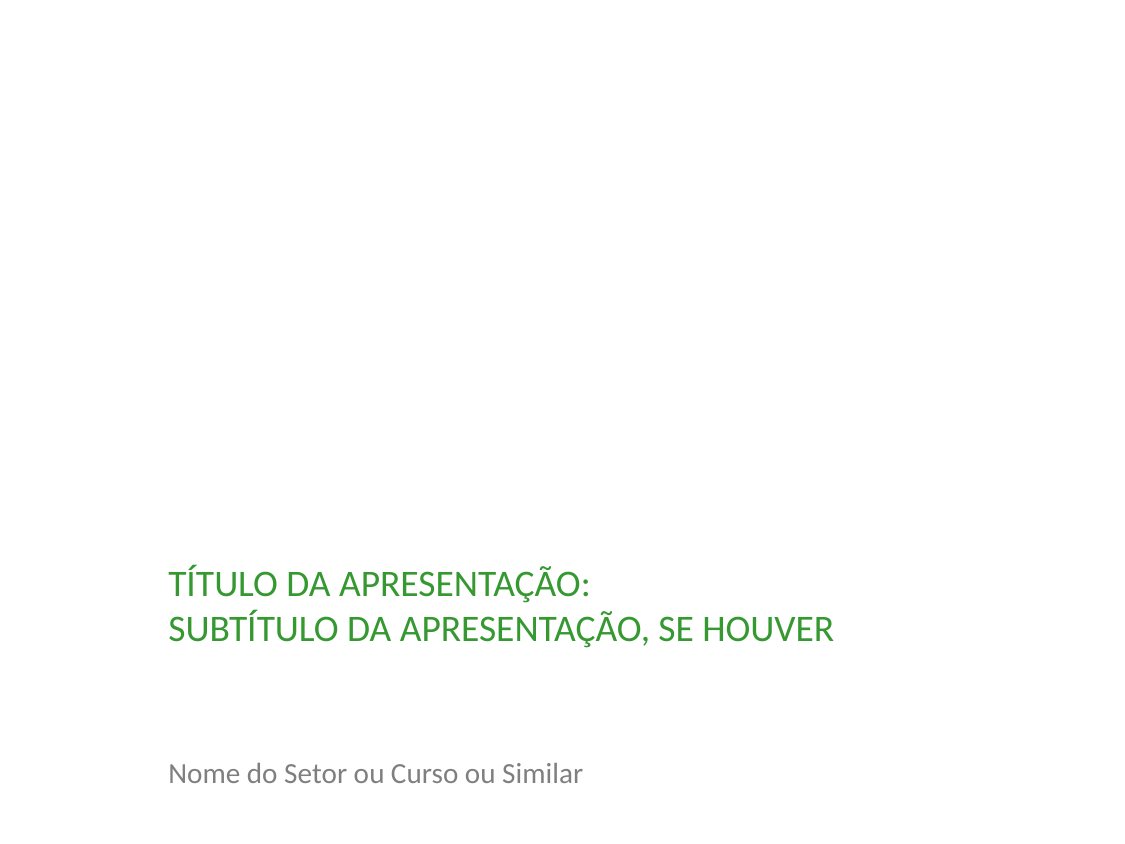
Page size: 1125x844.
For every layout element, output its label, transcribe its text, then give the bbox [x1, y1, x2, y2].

text_box Nome do Setor ou Curso ou Similar [153, 746, 1071, 798]
text_box TÍTULO DA APRESENTAÇÃO: SUBTÍTULO DA APRESENTAÇÃO, SE HOUVER [153, 551, 1071, 706]
